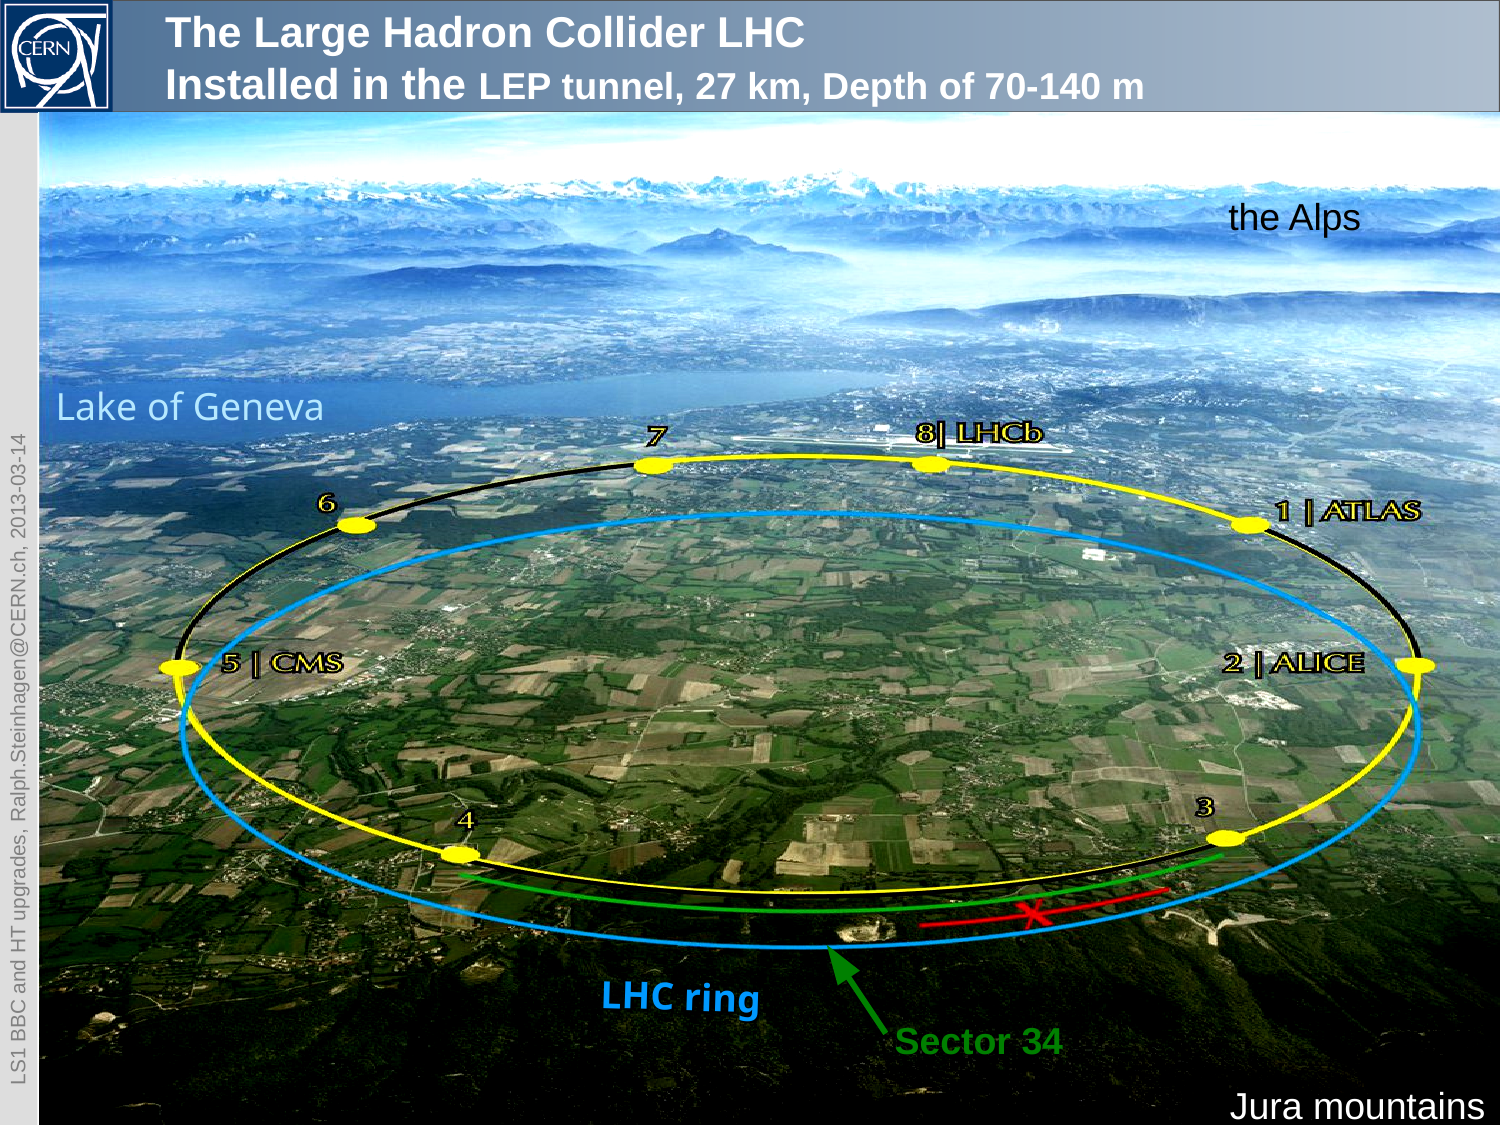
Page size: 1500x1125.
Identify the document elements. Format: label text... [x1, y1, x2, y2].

picture [0, 0, 1500, 1125]
text_box Sector 34 [879, 1012, 1078, 1070]
text_box Jura mountains [1215, 1077, 1500, 1125]
text_box Lake of Geneva [40, 374, 341, 436]
text_box LHC ring [584, 962, 778, 1029]
text_box the Alps [1213, 188, 1377, 246]
title The Large Hadron Collider LHC Installed in the LEP tunnel, 27 km, Depth of 70-140 m [150, 0, 1388, 121]
